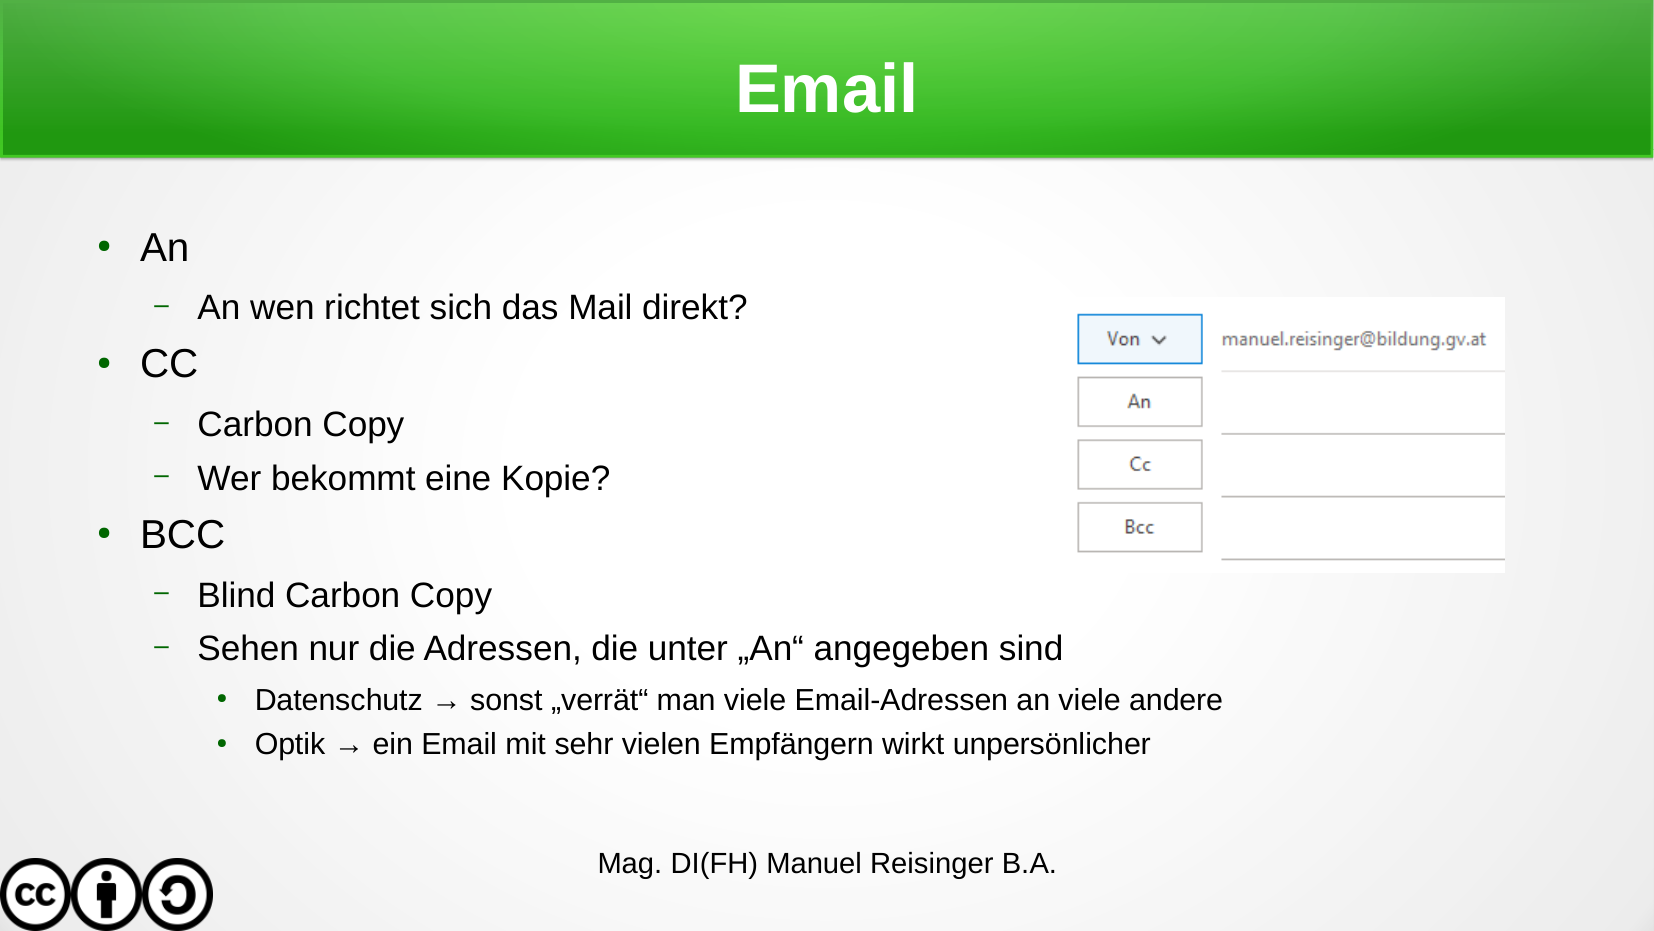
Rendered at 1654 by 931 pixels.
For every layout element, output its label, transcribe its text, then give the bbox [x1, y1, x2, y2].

picture [1059, 297, 1505, 573]
title Email [82, 35, 1571, 142]
list An An wen richtet sich das Mail direkt? CC Carbon Copy Wer bekommt eine Kopie? BCC Blind Carbon Copy Sehen nur die Adressen, die unter „An“ angegeben sind Datenschutz → sonst „verrät“ man viele Email-Adressen an viele andere Optik → ein Email mit sehr vielen Empfängern wirkt unpersönlicher [82, 224, 1571, 764]
picture [0, 858, 213, 931]
